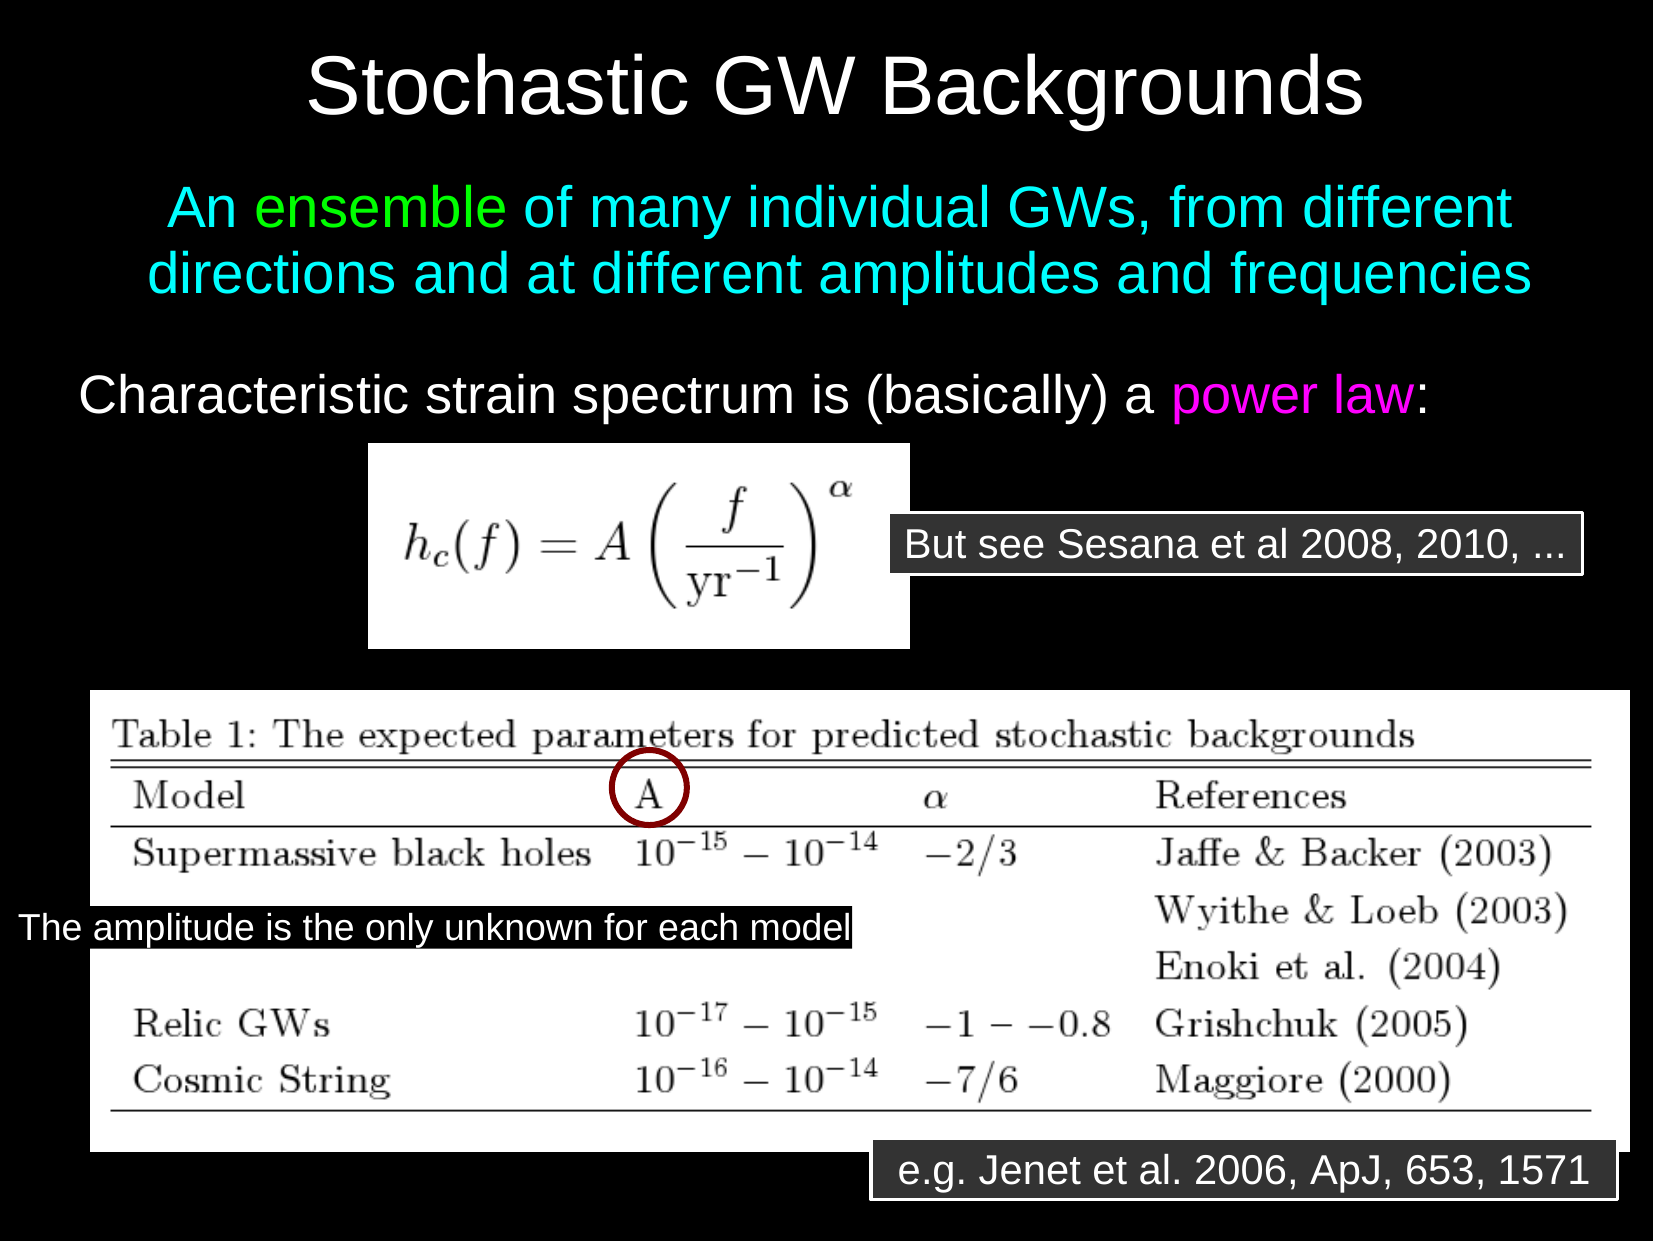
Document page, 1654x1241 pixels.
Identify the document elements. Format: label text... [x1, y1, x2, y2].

text_box The amplitude is the only unknown for each model [18, 906, 853, 949]
list Characteristic strain spectrum is (basically) a power law: [78, 364, 1447, 728]
text_box An ensemble of many individual GWs, from different directions and at different amplitudes and frequencies [146, 174, 1636, 306]
text_box But see Sesana et al 2008, 2010, ... [888, 512, 1583, 575]
text_box e.g. Jenet et al. 2006, ApJ, 653, 1571 [871, 1138, 1618, 1200]
picture [368, 443, 910, 650]
picture [90, 690, 1630, 1152]
title Stochastic GW Backgrounds [58, 38, 1613, 133]
